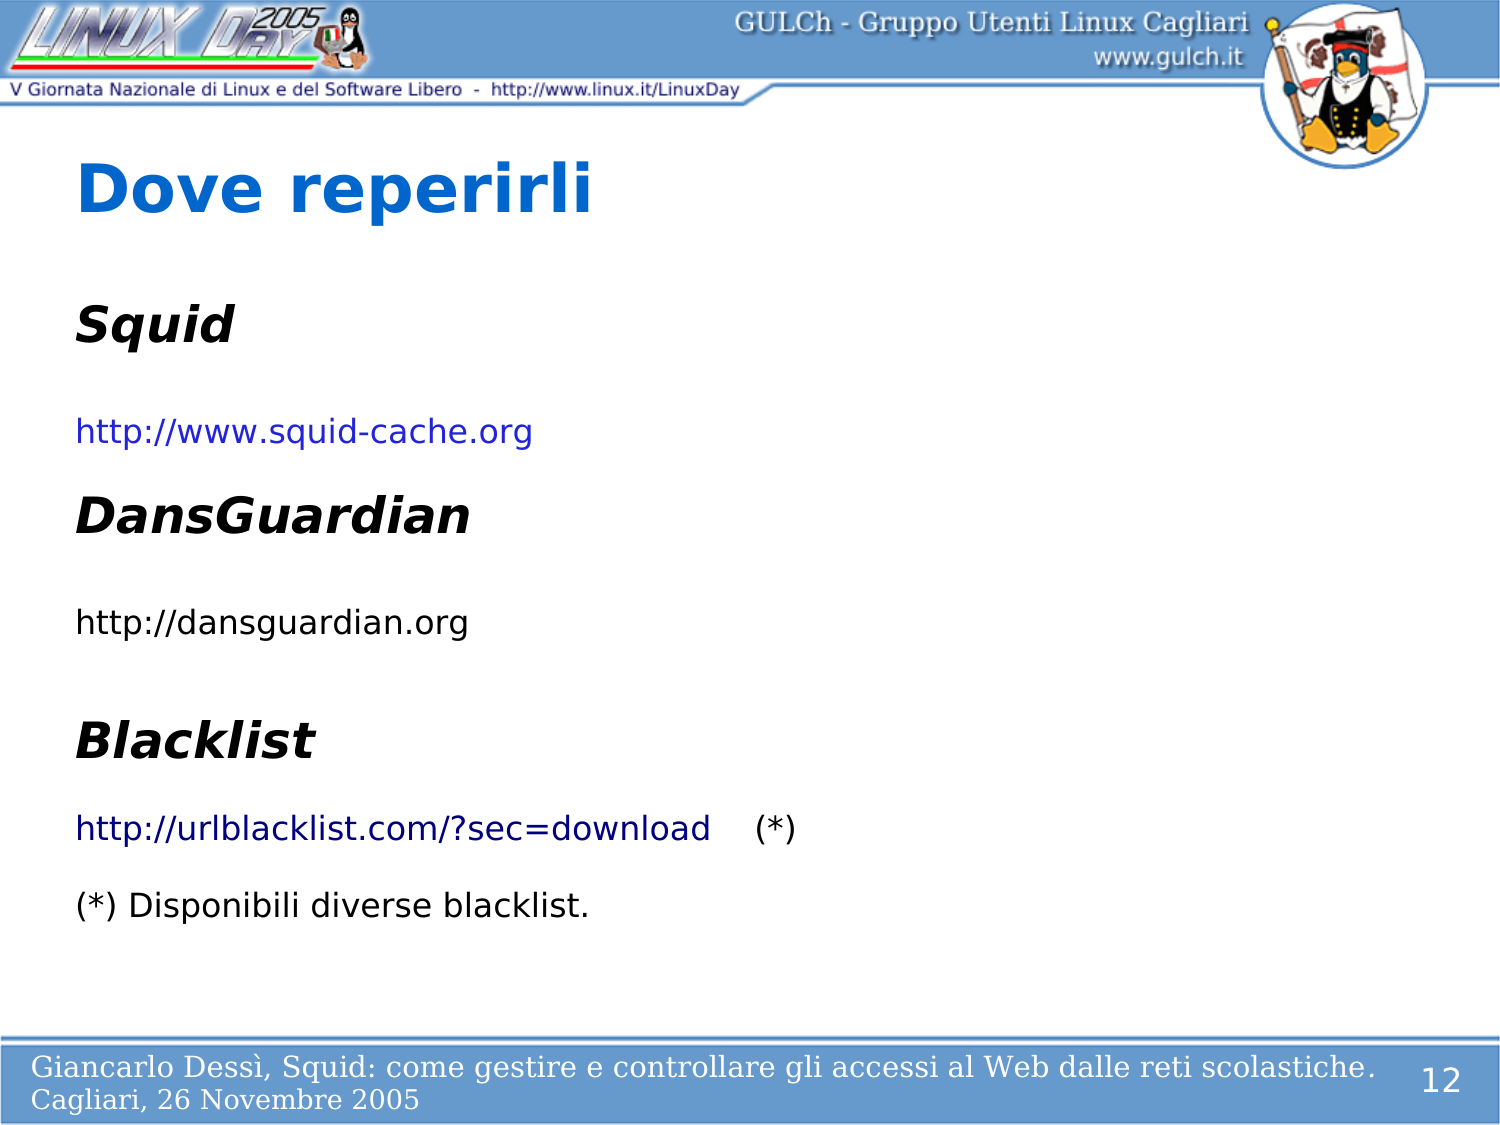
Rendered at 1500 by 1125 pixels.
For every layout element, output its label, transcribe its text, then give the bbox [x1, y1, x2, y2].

text_box DansGuardian http://dansguardian.org [75, 487, 1313, 643]
text_box Squid http://www.squid-cache.org [75, 296, 1313, 452]
picture [0, 0, 1500, 1125]
text_box Blacklist http://urlblacklist.com/?sec=download (*) (*) Disponibili diverse blacklist. [75, 712, 1463, 925]
text_box Dove reperirli [75, 150, 594, 229]
